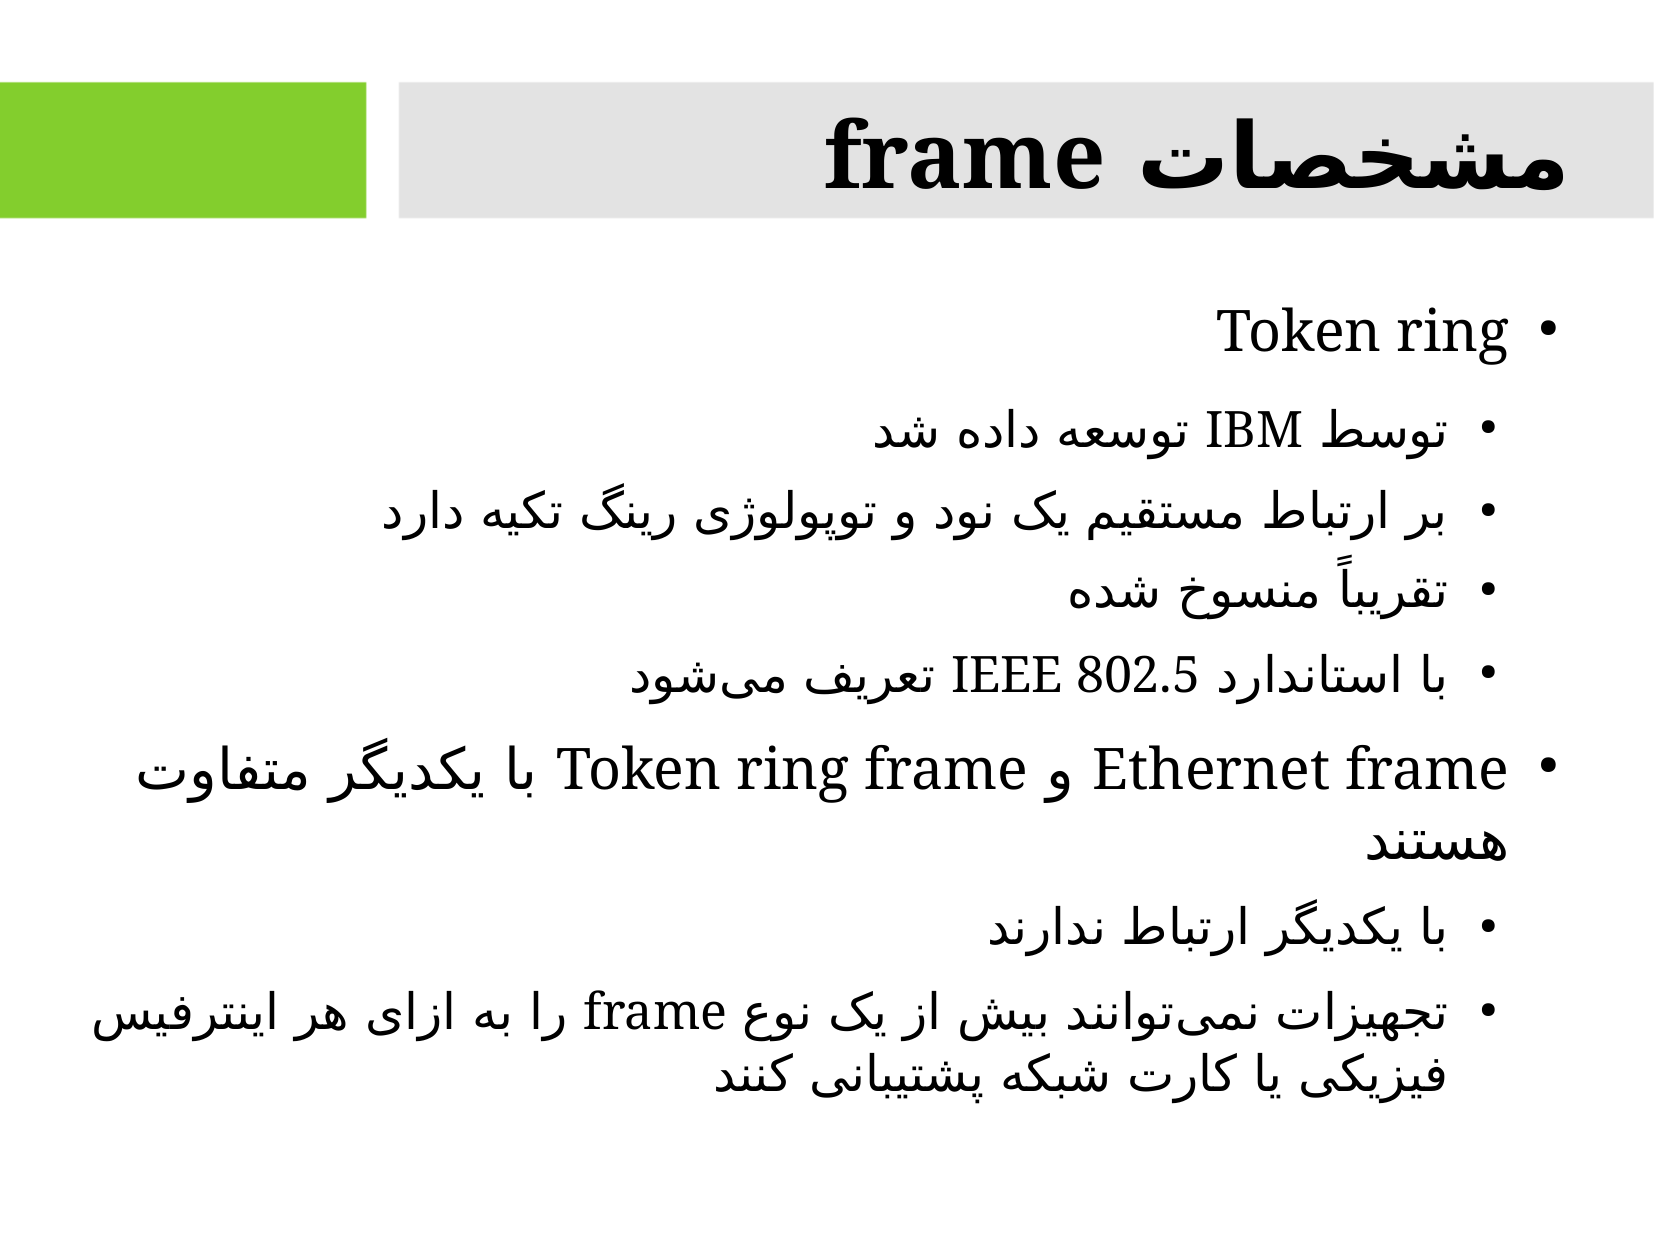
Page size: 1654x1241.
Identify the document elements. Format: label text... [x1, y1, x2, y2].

list Token ring توسط IBM توسعه داده شد بر ارتباط مستقیم یک نود و توپولوژی رینگ تکیه دارد تقریباً منسوخ شده با استاندارد IEEE 802.5 تعریف می‌شود Ethernet frame و Token ring frame با یکدیگر متفاوت هستند با یکدیگر ارتباط ندارند تجهیزات نمی‌توانند بیش از یک نوع frame را به ازای هر اینترفیس فیزیکی یا کارت شبکه پشتیبانی کنند [82, 290, 1571, 1109]
title مشخصات frame [82, 49, 1571, 257]
picture [0, 0, 1654, 1241]
